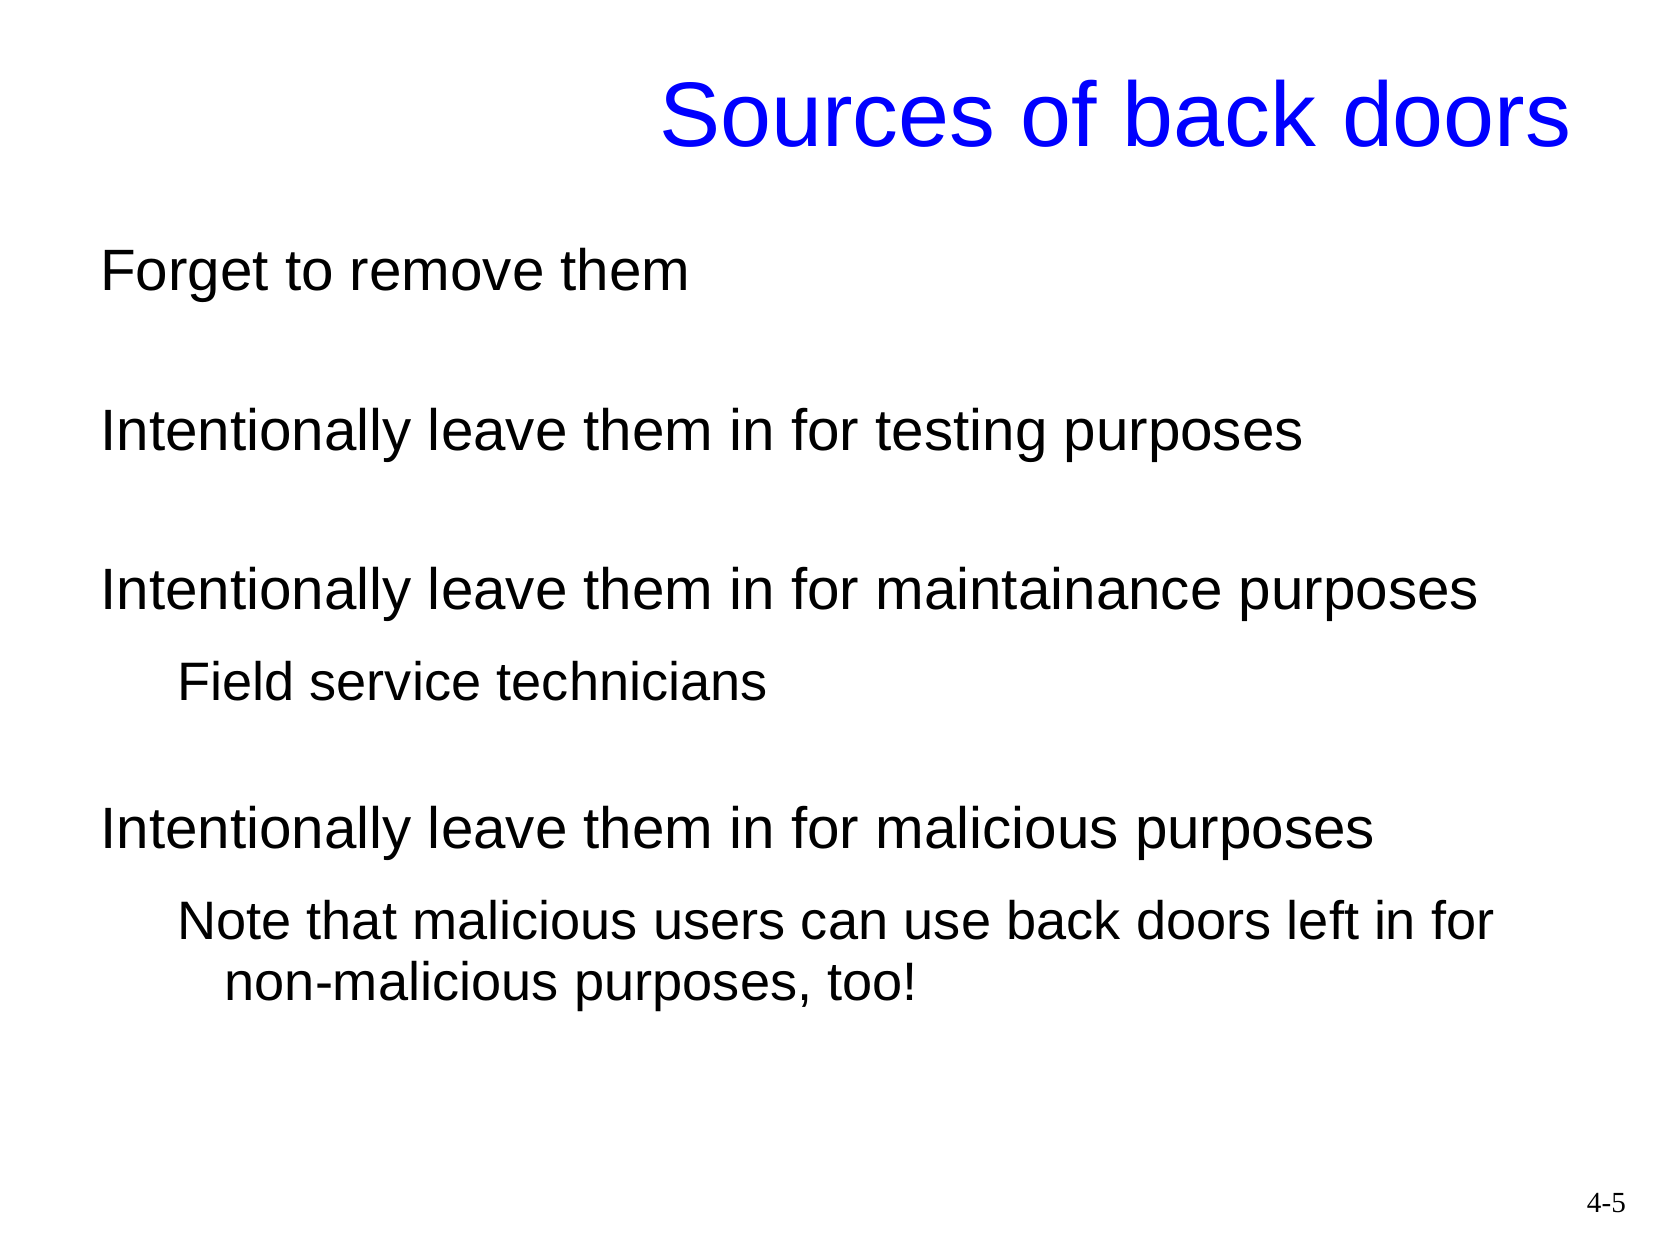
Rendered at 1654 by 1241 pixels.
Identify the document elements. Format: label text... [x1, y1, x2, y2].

list Forget to remove them Intentionally leave them in for testing purposes Intentionally leave them in for maintainance purposes Field service technicians Intentionally leave them in for malicious purposes Note that malicious users can use back doors left in for non-malicious purposes, too! [82, 237, 1571, 1156]
title Sources of back doors [84, 18, 1573, 211]
